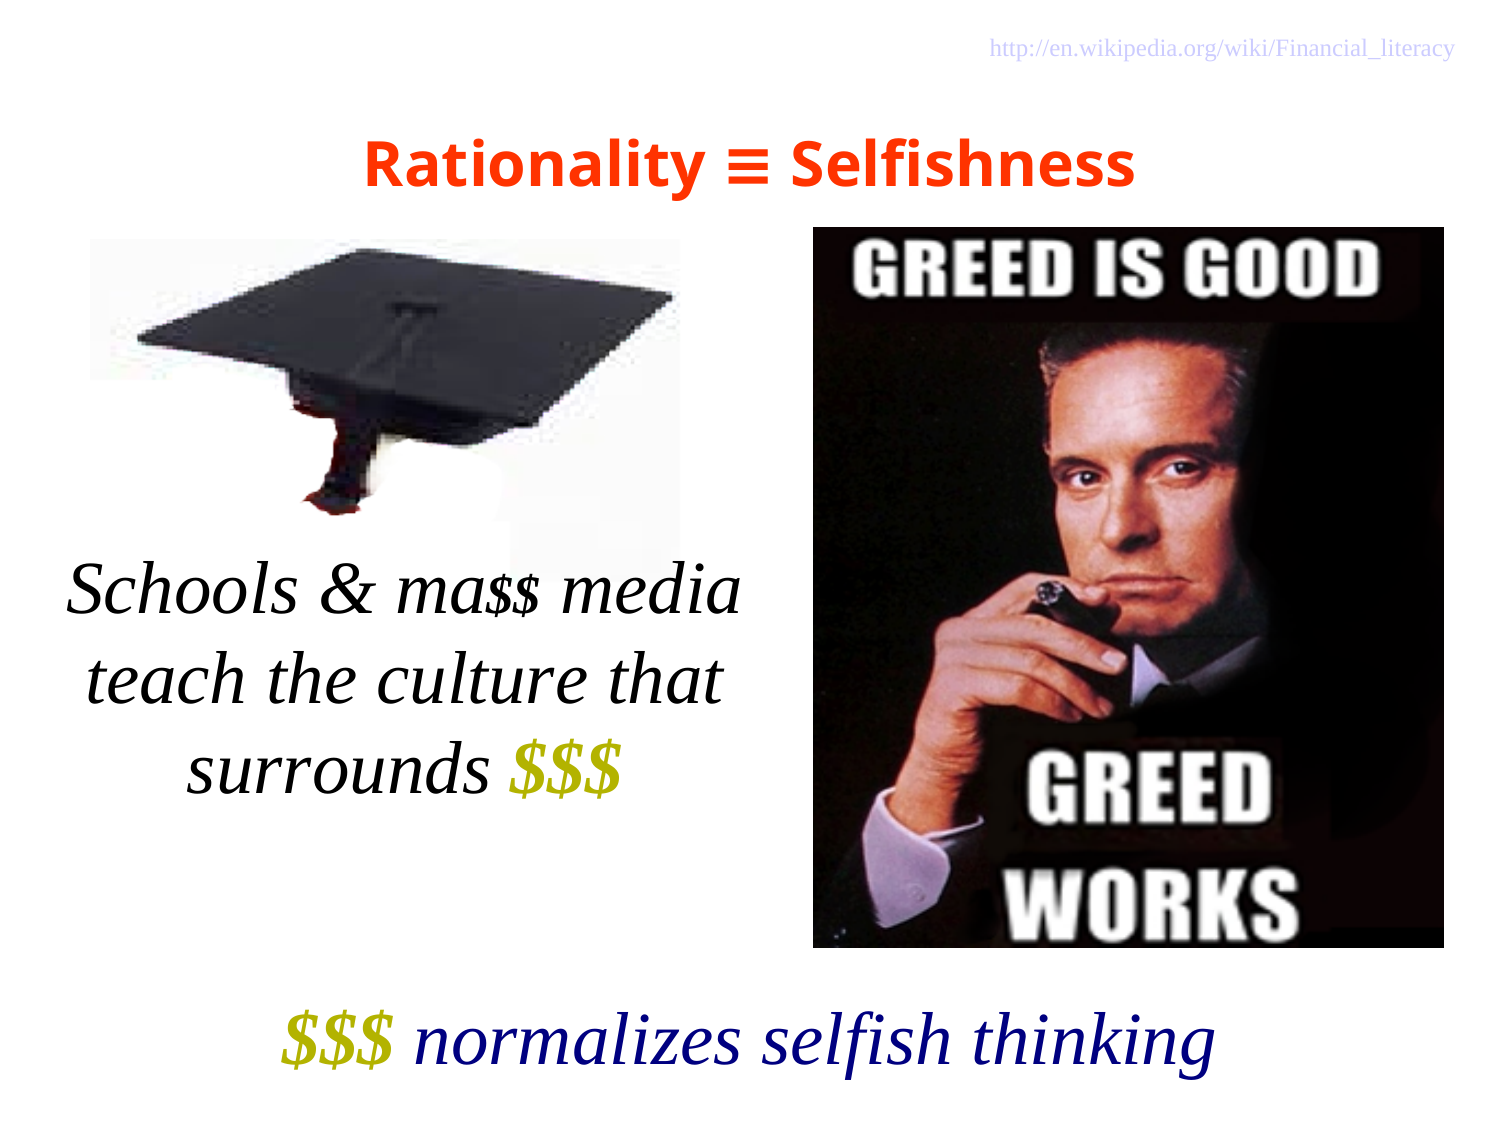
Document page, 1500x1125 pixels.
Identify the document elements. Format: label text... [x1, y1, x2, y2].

text_box Schools & ma$$ media teach the culture that surrounds $$$ [6, 530, 803, 672]
picture [813, 227, 1444, 948]
picture [90, 239, 683, 586]
text_box $$$ normalizes selfish thinking [30, 981, 1471, 1087]
title Rationality ≡ Selfishness [0, 76, 1500, 264]
text_box http://en.wikipedia.org/wiki/Financial_literacy [390, 26, 1471, 79]
